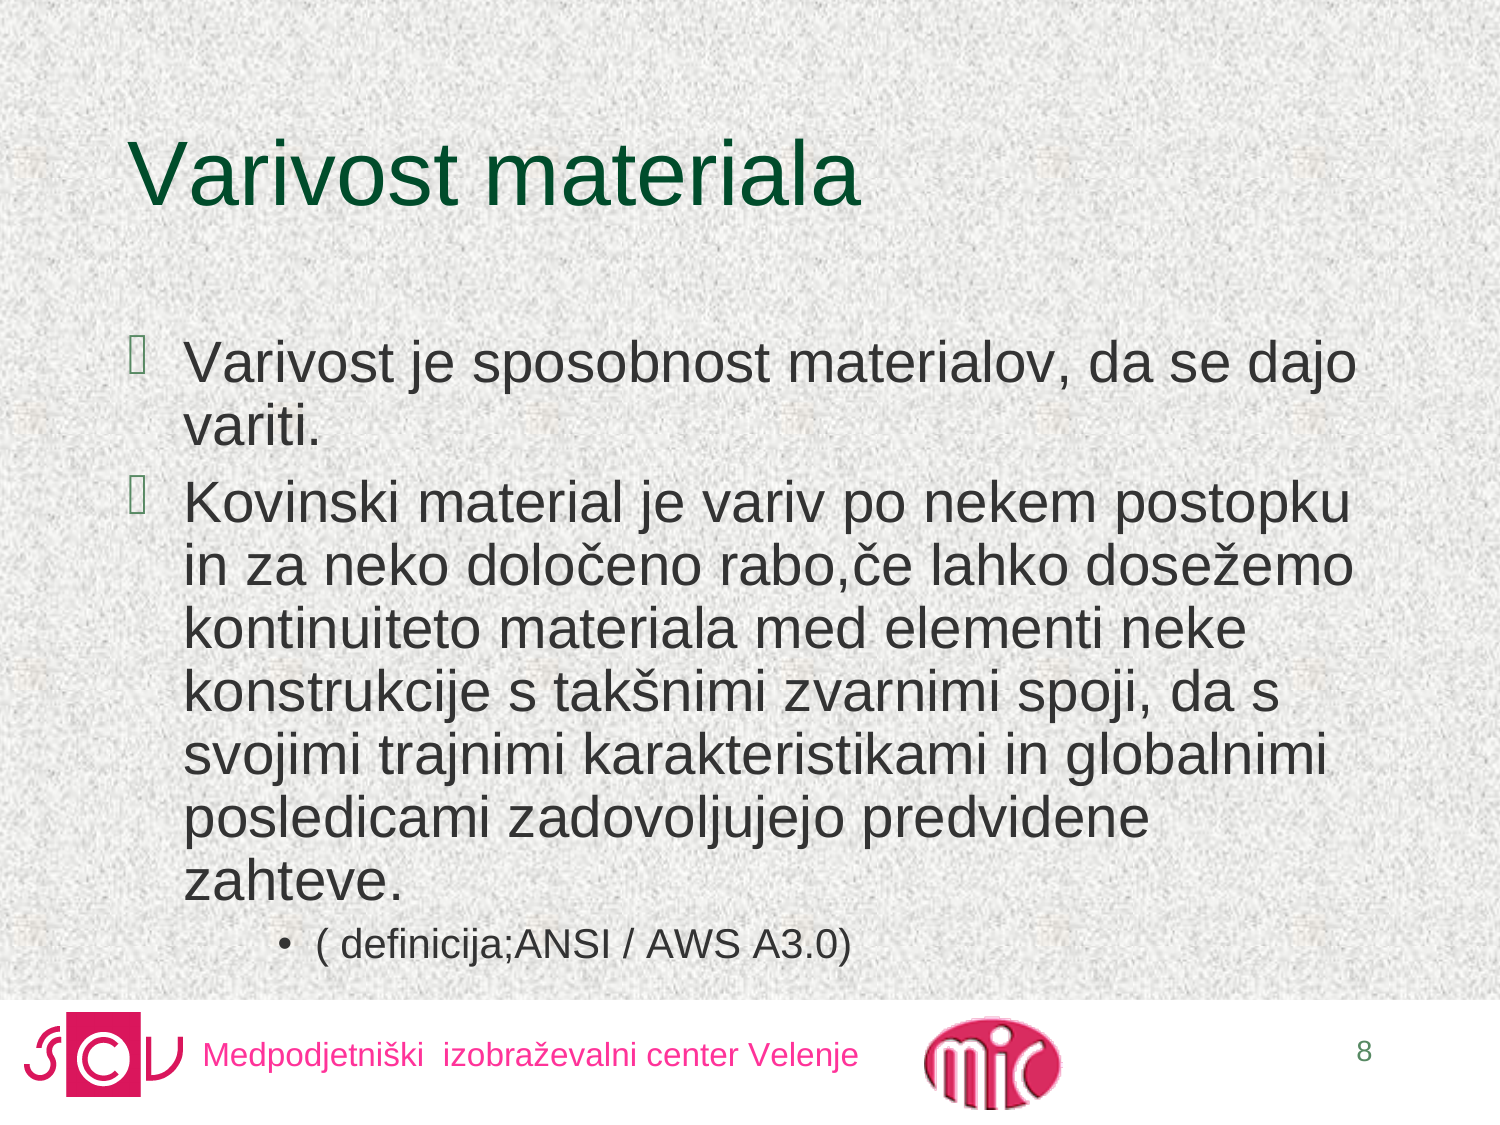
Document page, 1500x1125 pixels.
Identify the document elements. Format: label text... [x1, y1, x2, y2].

title Varivost materiala [112, 74, 1388, 263]
text_box <number> [1074, 1025, 1388, 1101]
picture [24, 1012, 183, 1097]
picture [924, 1012, 1063, 1110]
picture [0, 0, 1500, 999]
list Varivost je sposobnost materialov, da se dajo variti. Kovinski material je variv po nekem postopku in za neko določeno rabo,če lahko dosežemo kontinuiteto materiala med elementi neke konstrukcije s takšnimi zvarnimi spoji, da s svojimi trajnimi karakteristikami in globalnimi posledicami zadovoljujejo predvidene zahteve. ( definicija;ANSI / AWS A3.0) [112, 324, 1388, 1001]
